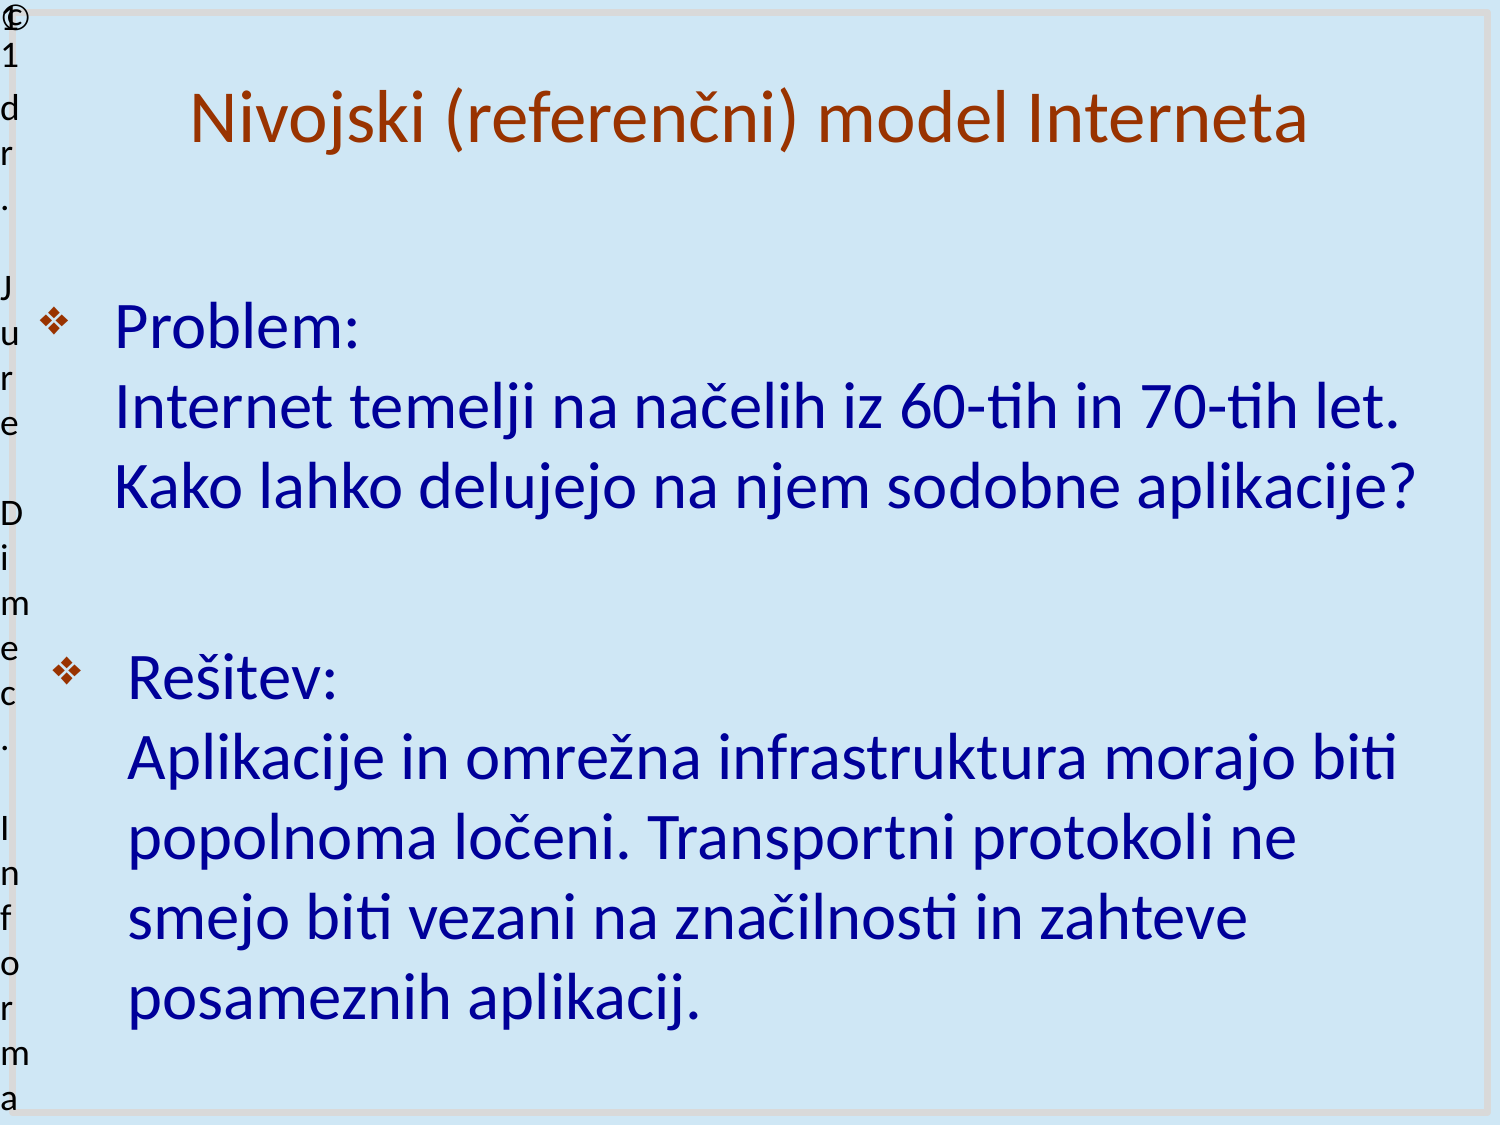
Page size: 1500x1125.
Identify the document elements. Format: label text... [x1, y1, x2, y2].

list Rešitev: Aplikacije in omrežna infrastruktura morajo biti popolnoma ločeni. Transportni protokoli ne smejo biti vezani na značilnosti in zahteve posameznih aplikacij. [37, 624, 1463, 1050]
text_box Problem: Internet temelji na načelih iz 60-tih in 70-tih let. Kako lahko delujejo na njem sodobne aplikacije? [24, 274, 1500, 530]
title Nivojski (referenčni) model Interneta [112, 50, 1388, 175]
